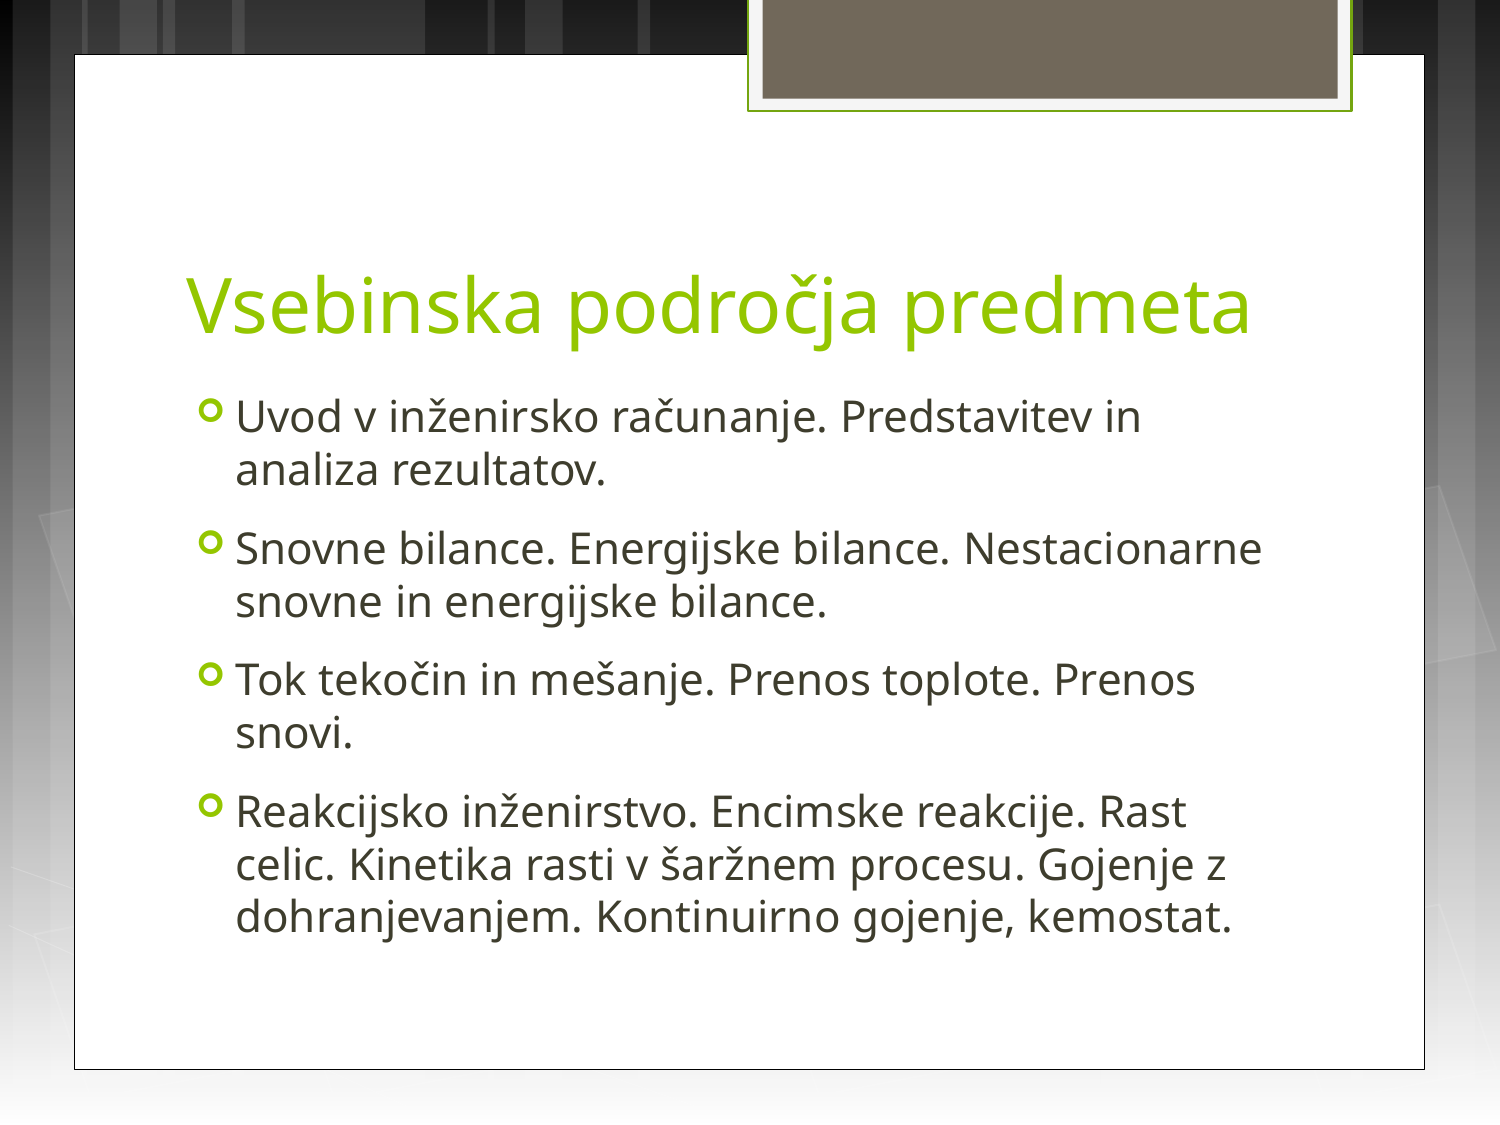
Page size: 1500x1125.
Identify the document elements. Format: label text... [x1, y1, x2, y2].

list Uvod v inženirsko računanje. Predstavitev in analiza rezultatov. Snovne bilance. Energijske bilance. Nestacionarne snovne in energijske bilance. Tok tekočin in mešanje. Prenos toplote. Prenos snovi. Reakcijsko inženirstvo. Encimske reakcije. Rast celic. Kinetika rasti v šaržnem procesu. Gojenje z dohranjevanjem. Kontinuirno gojenje, kemostat. [171, 381, 1283, 957]
title Vsebinska področja predmeta [171, 168, 1324, 357]
